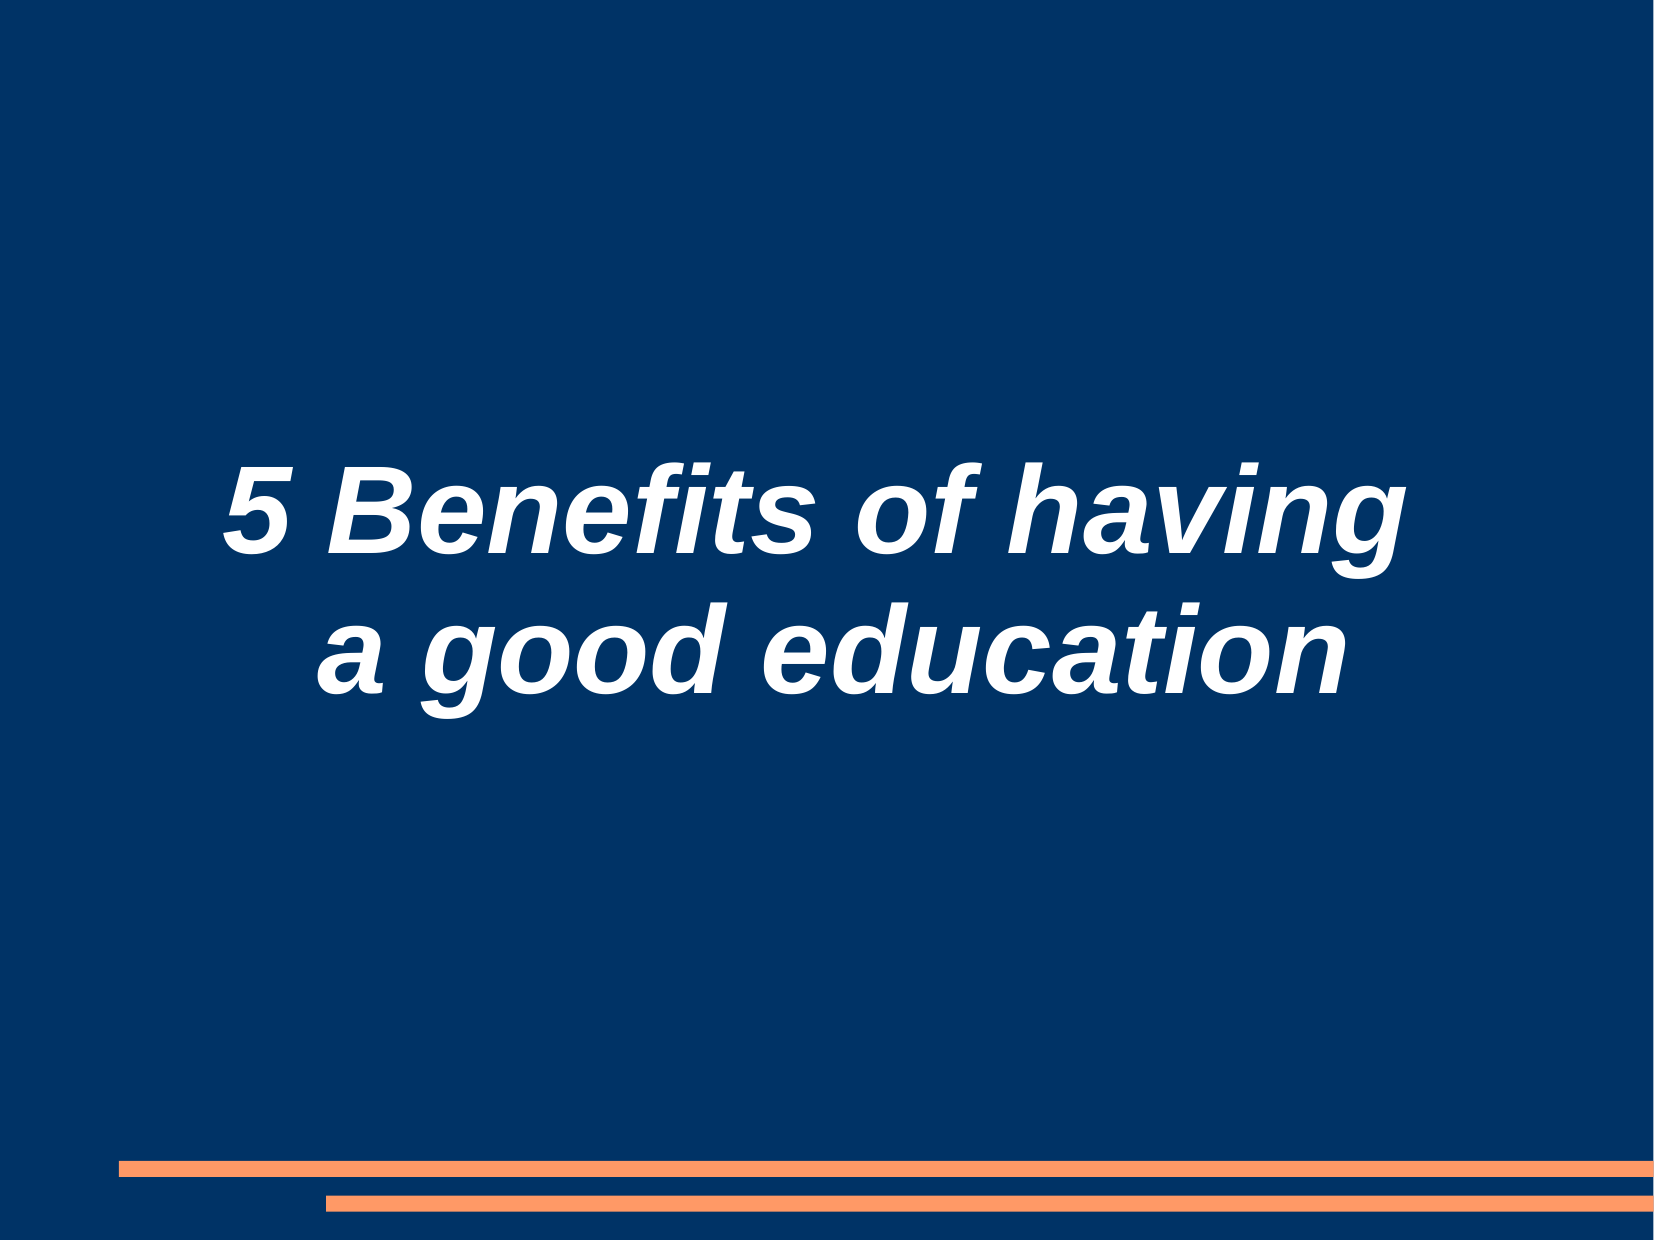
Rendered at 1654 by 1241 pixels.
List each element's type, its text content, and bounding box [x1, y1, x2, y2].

title 5 Benefits of having a good education [90, 440, 1579, 721]
